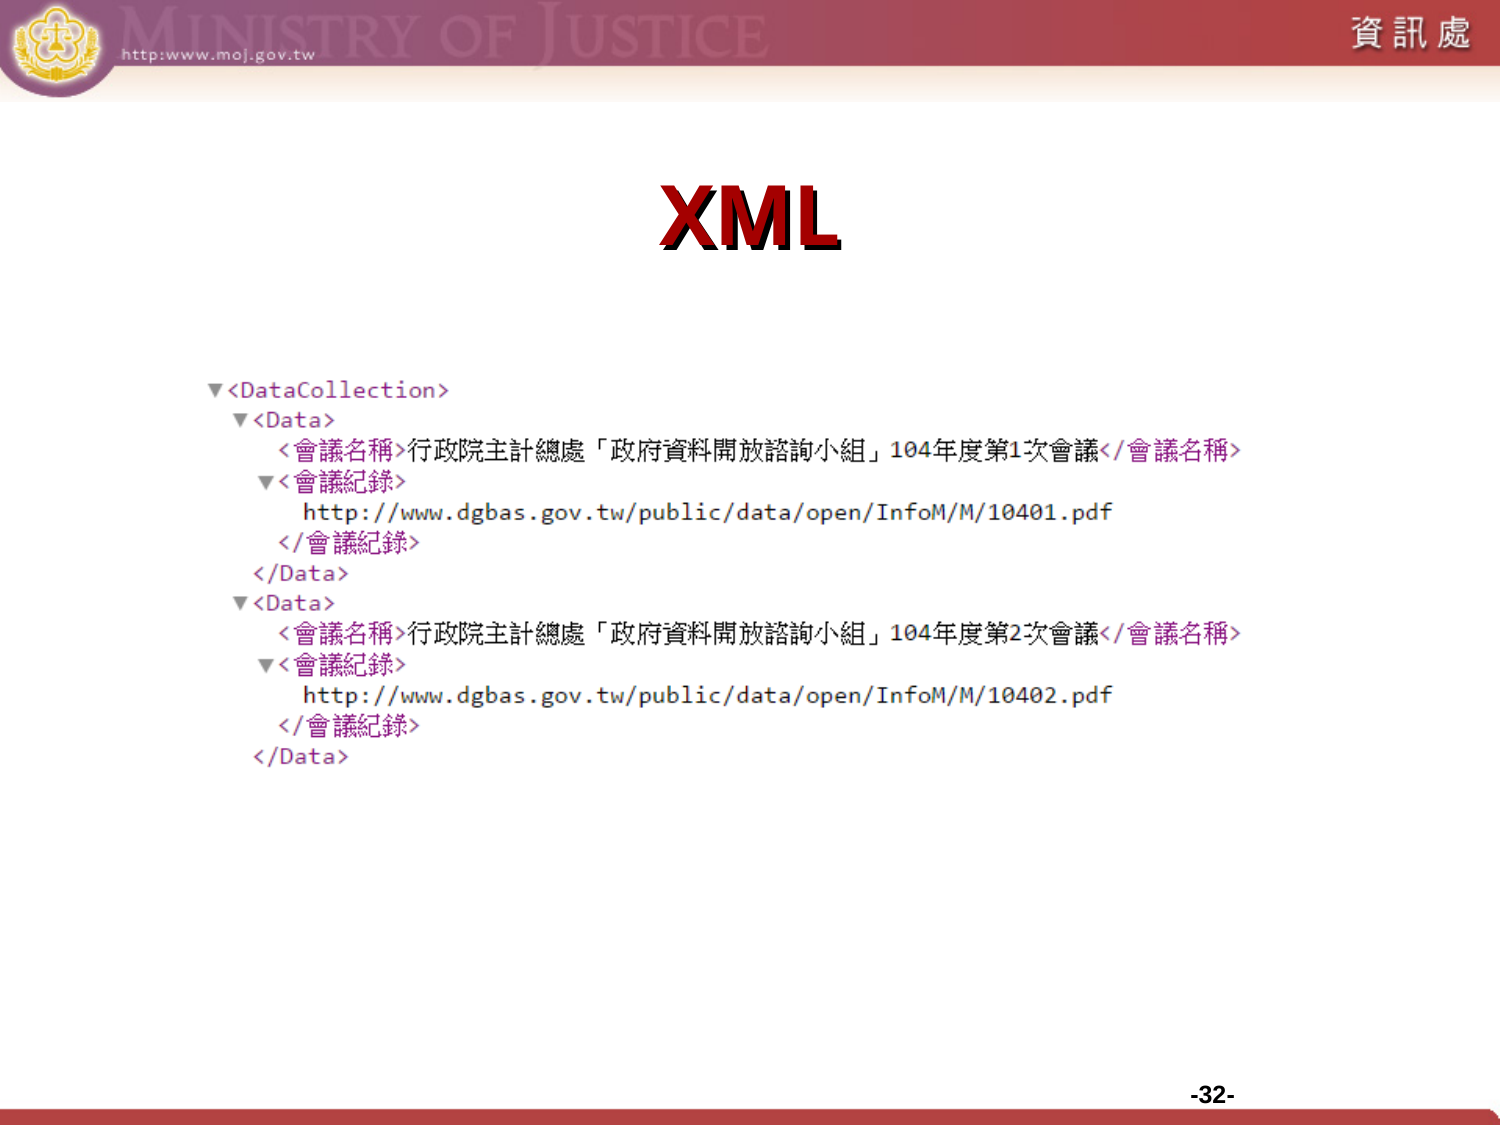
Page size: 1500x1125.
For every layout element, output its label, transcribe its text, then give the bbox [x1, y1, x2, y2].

title XML [112, 137, 1388, 288]
picture [194, 373, 1259, 772]
text_box -32- [1175, 1070, 1488, 1109]
